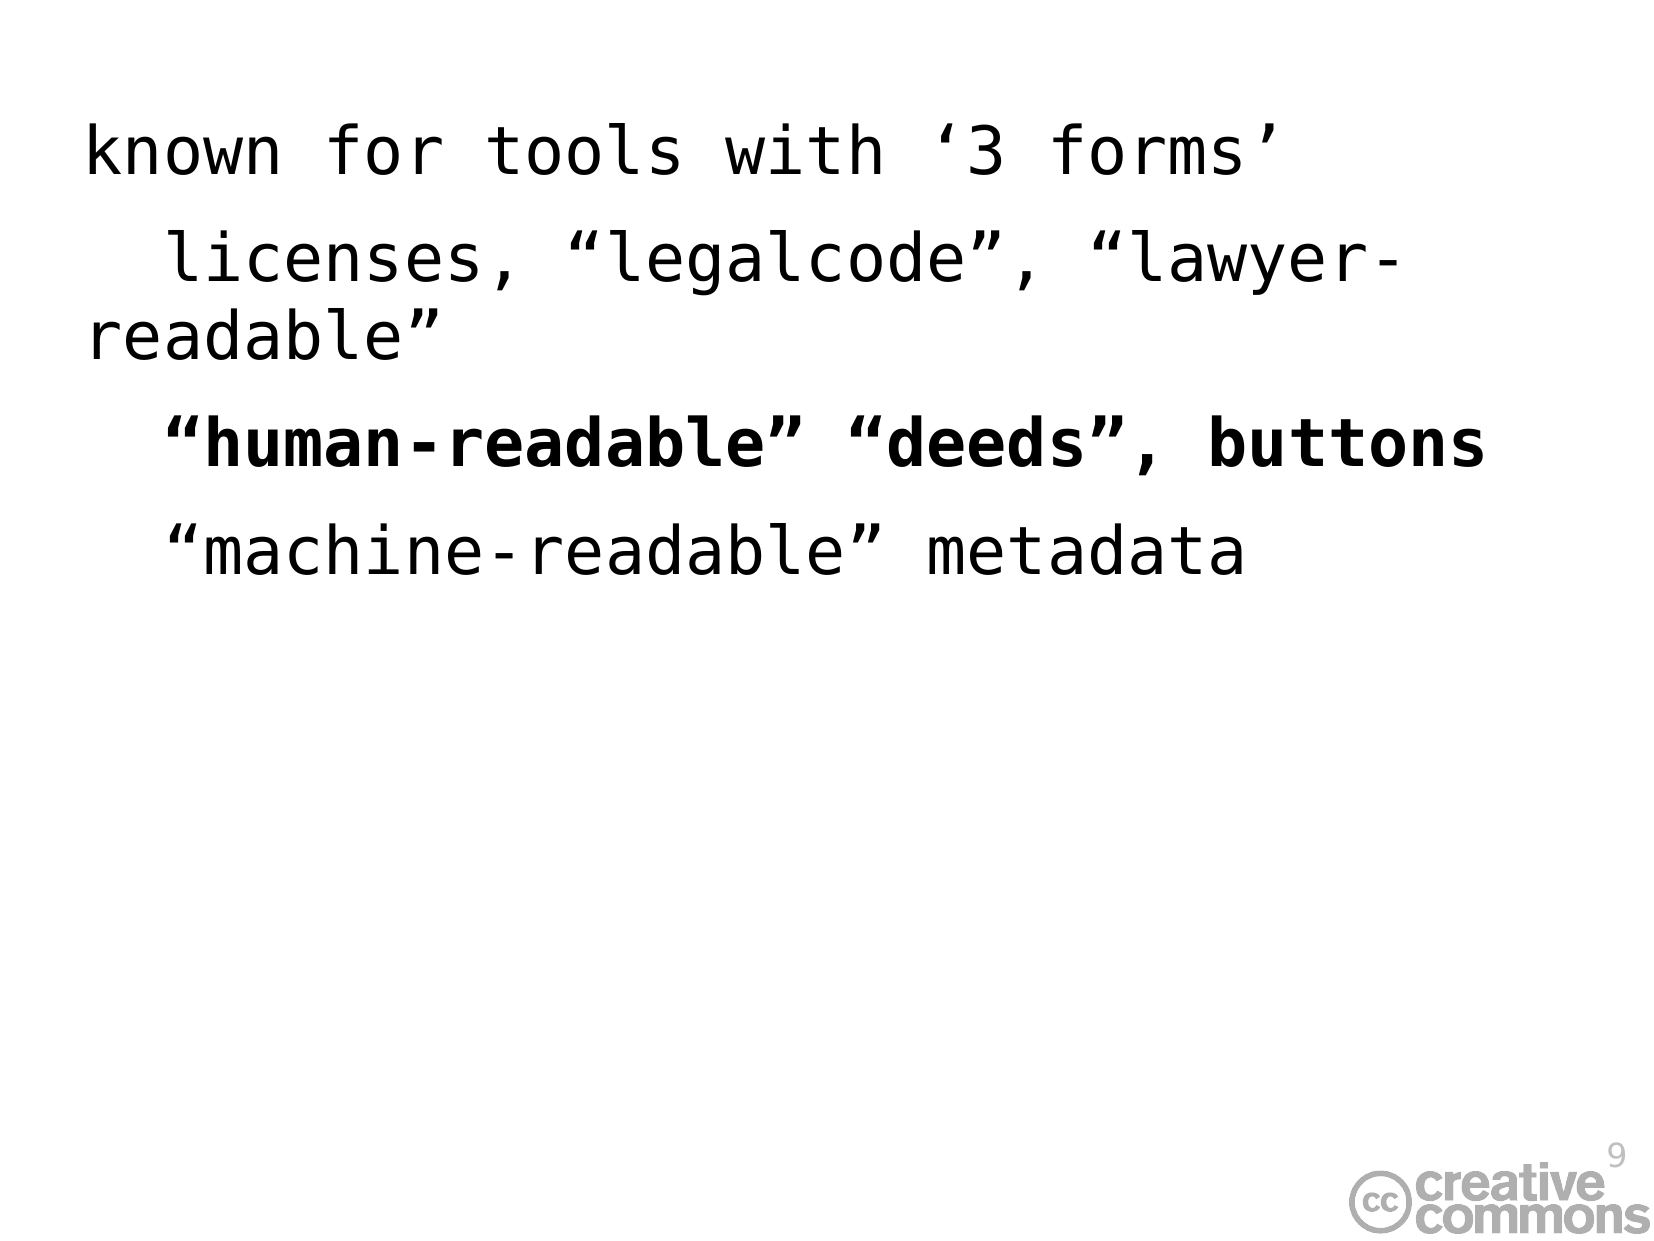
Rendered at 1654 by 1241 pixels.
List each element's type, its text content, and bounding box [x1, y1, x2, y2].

picture [1349, 1162, 1650, 1234]
list known for tools with ‘3 forms’ licenses, “legalcode”, “lawyer-readable” “human-readable” “deeds”, buttons “machine-readable” metadata [82, 112, 1571, 1109]
